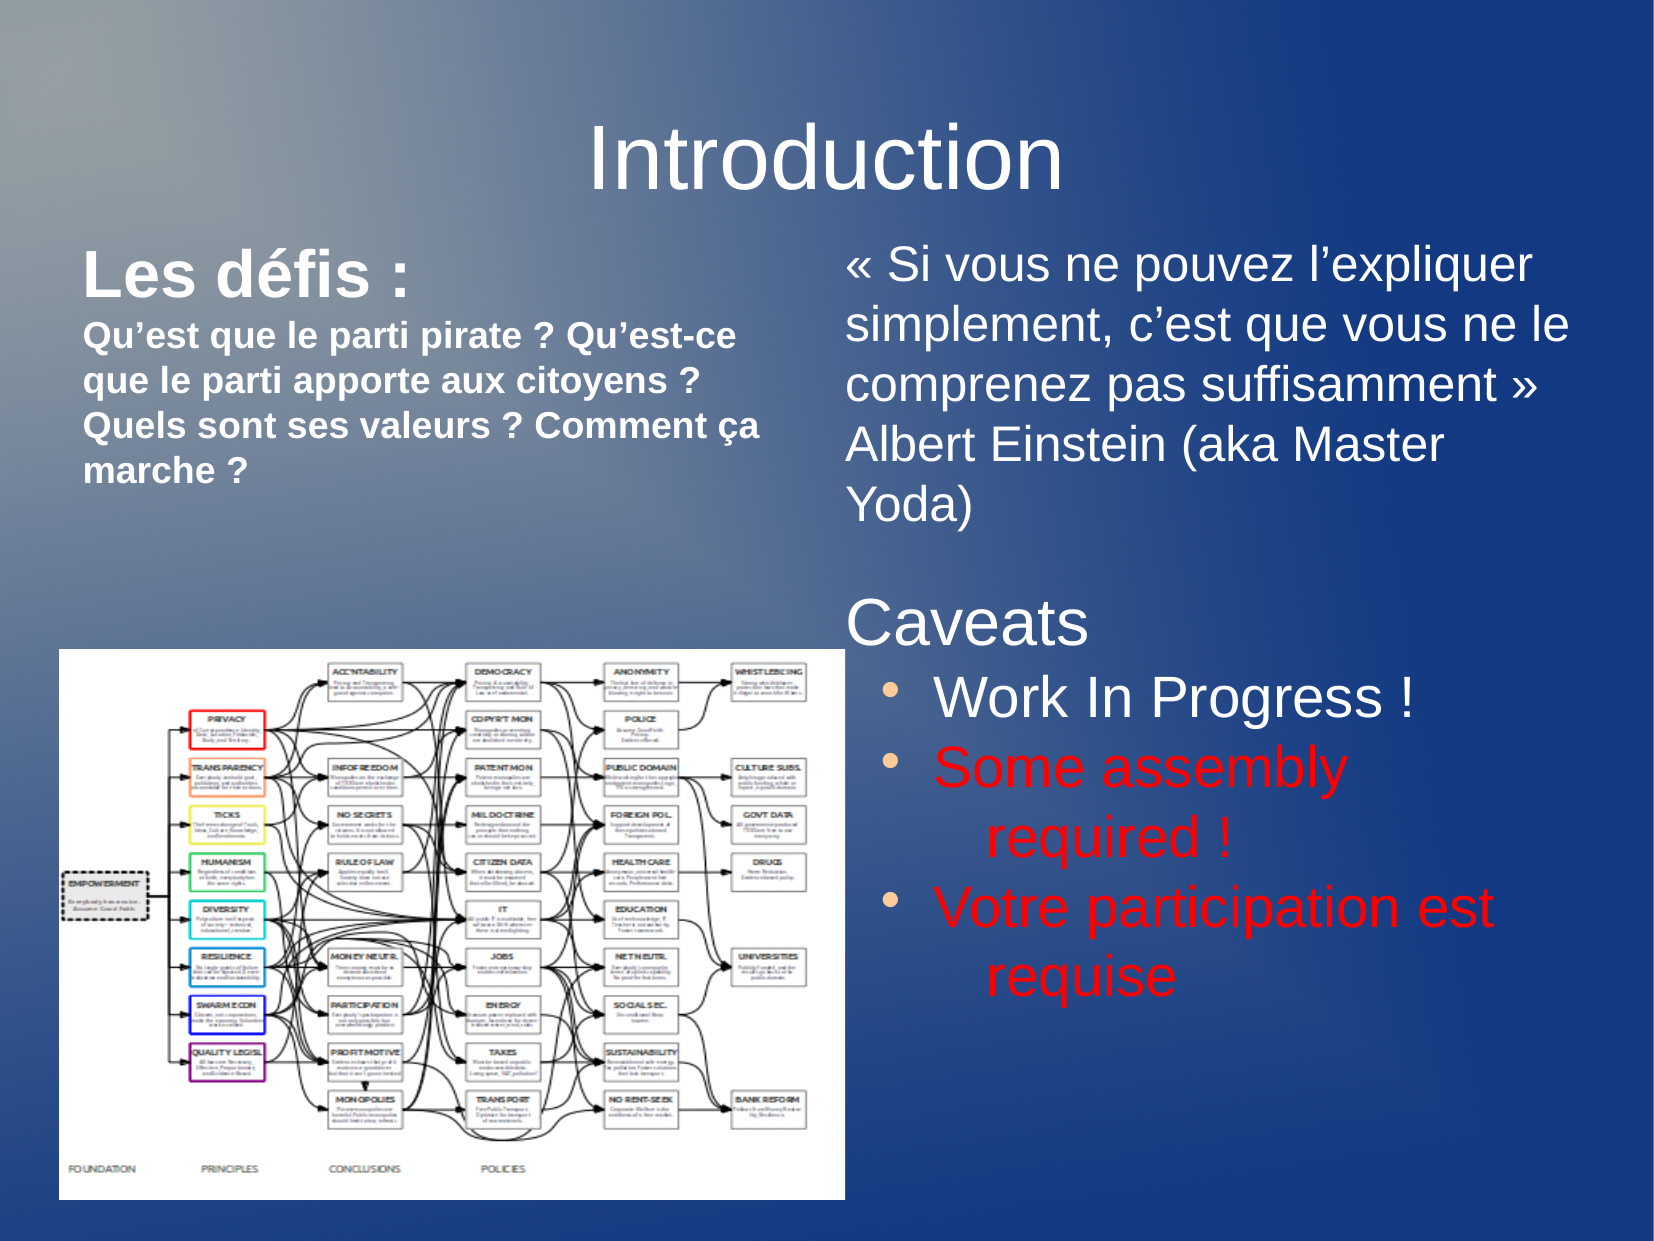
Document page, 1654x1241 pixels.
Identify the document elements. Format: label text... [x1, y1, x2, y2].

picture [59, 649, 846, 1200]
text_box Introduction [82, 49, 1571, 257]
text_box Caveats Work In Progress ! Some assembly required ! Votre participation est requise [845, 578, 1572, 1196]
text_box Les défis : Qu’est que le parti pirate ? Qu’est-ce que le parti apporte aux citoyens ? Quels sont ses valeurs ? Comment ça marche ? [82, 231, 809, 649]
text_box « Si vous ne pouvez l’expliquer simplement, c’est que vous ne le comprenez pas suffisamment » Albert Einstein (aka Master Yoda) [845, 231, 1572, 578]
